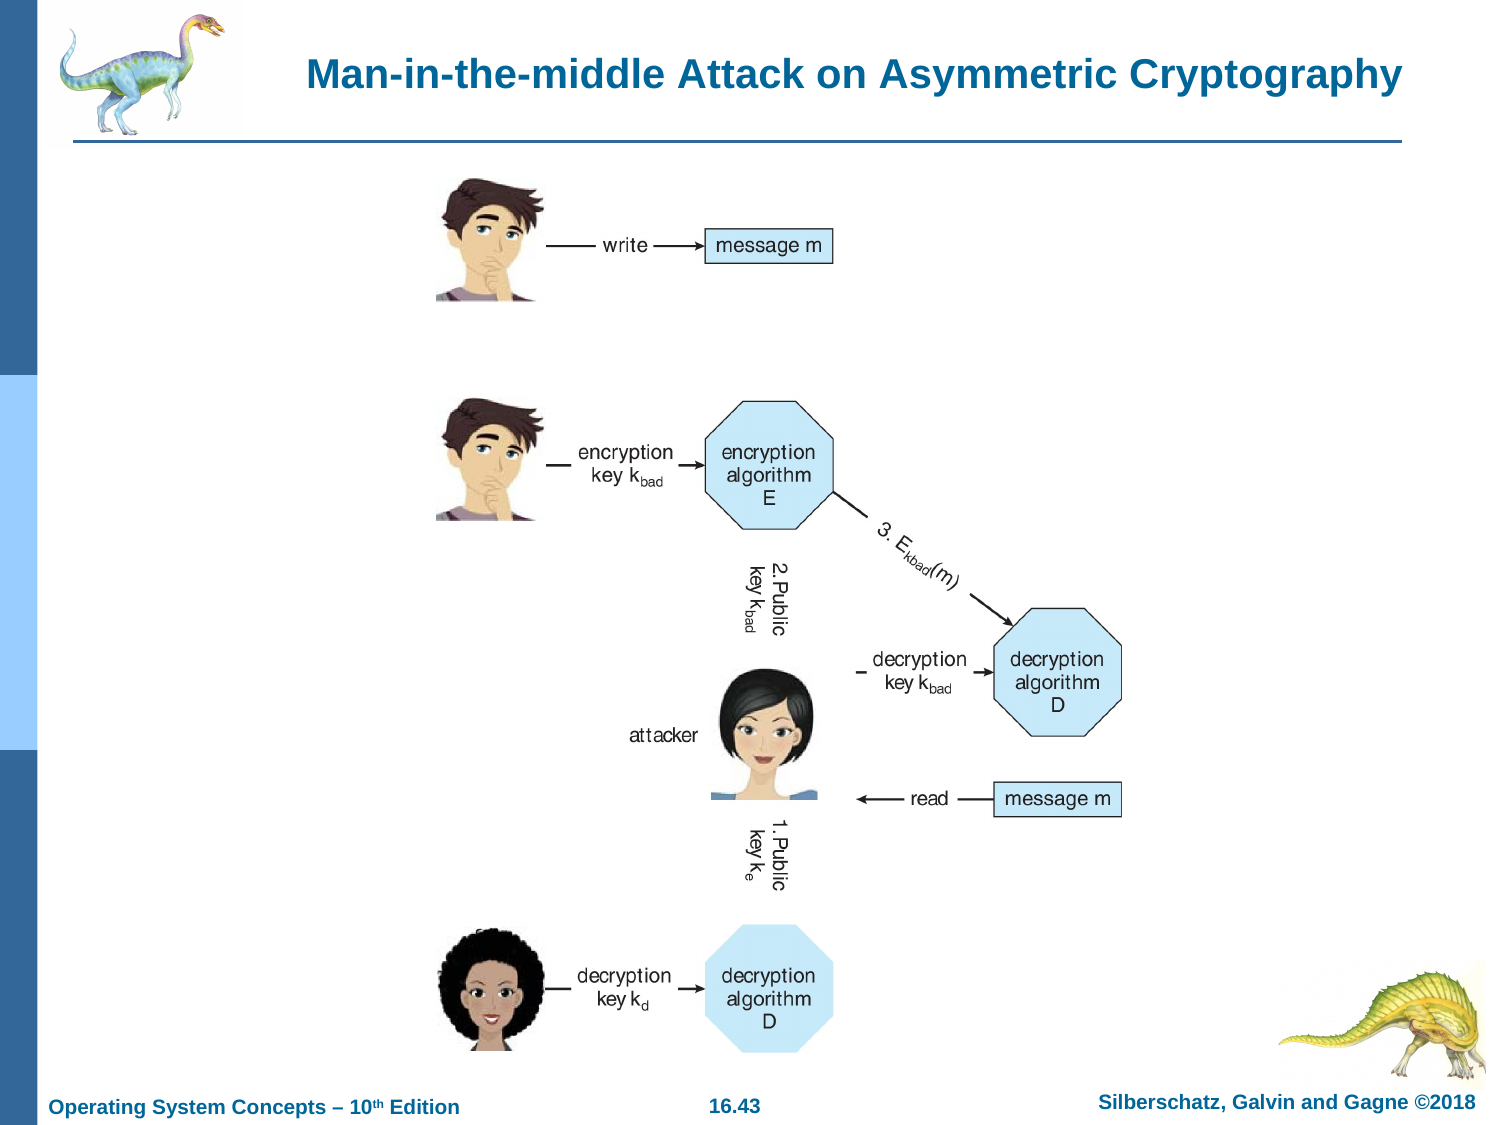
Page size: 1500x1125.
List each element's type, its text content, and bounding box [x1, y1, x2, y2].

picture [1275, 959, 1486, 1090]
picture [401, 178, 1122, 1053]
title Man-in-the-middle Attack on Asymmetric Cryptography [209, 24, 1500, 105]
picture [1415, 1094, 1423, 1099]
picture [46, 0, 243, 149]
